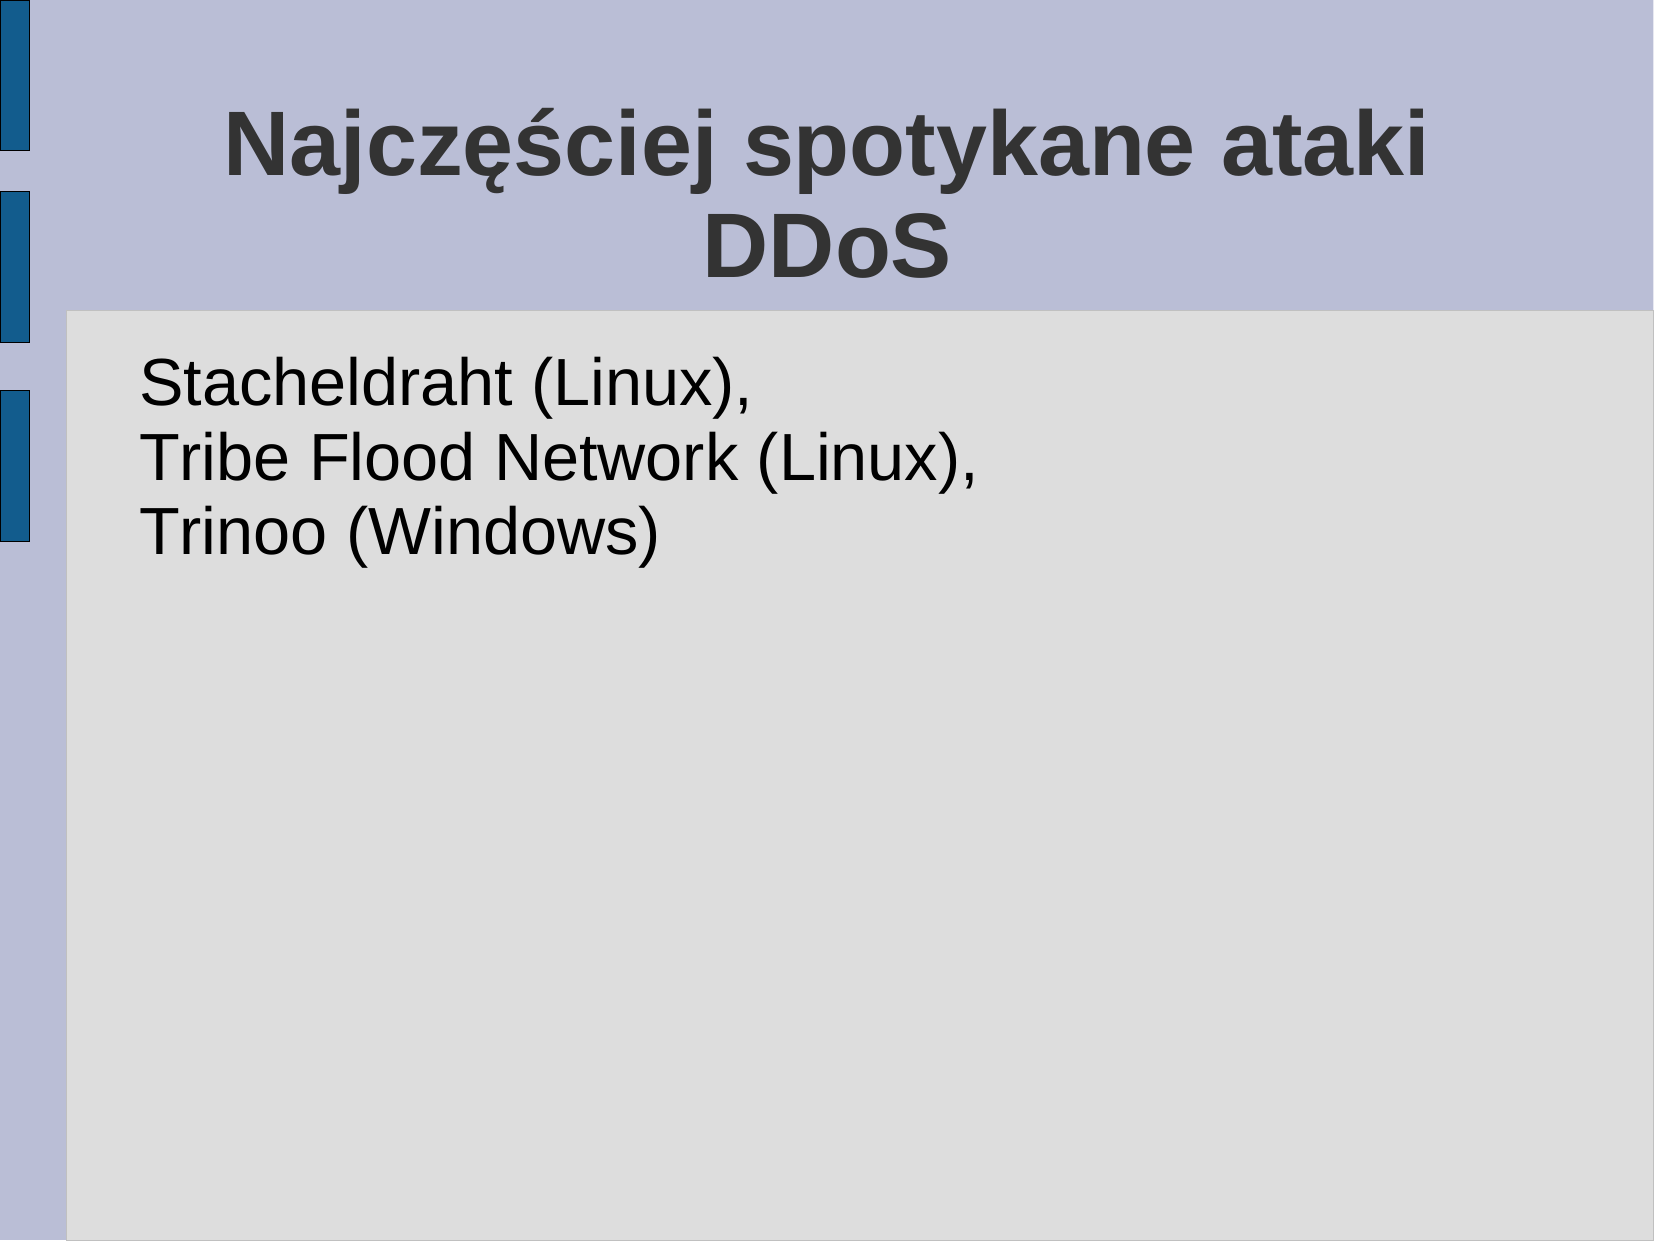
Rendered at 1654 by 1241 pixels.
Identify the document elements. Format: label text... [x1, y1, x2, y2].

title Najczęściej spotykane ataki DDoS [121, 91, 1534, 299]
list Stacheldraht (Linux), Tribe Flood Network (Linux), Trinoo (Windows) [121, 344, 1534, 1127]
